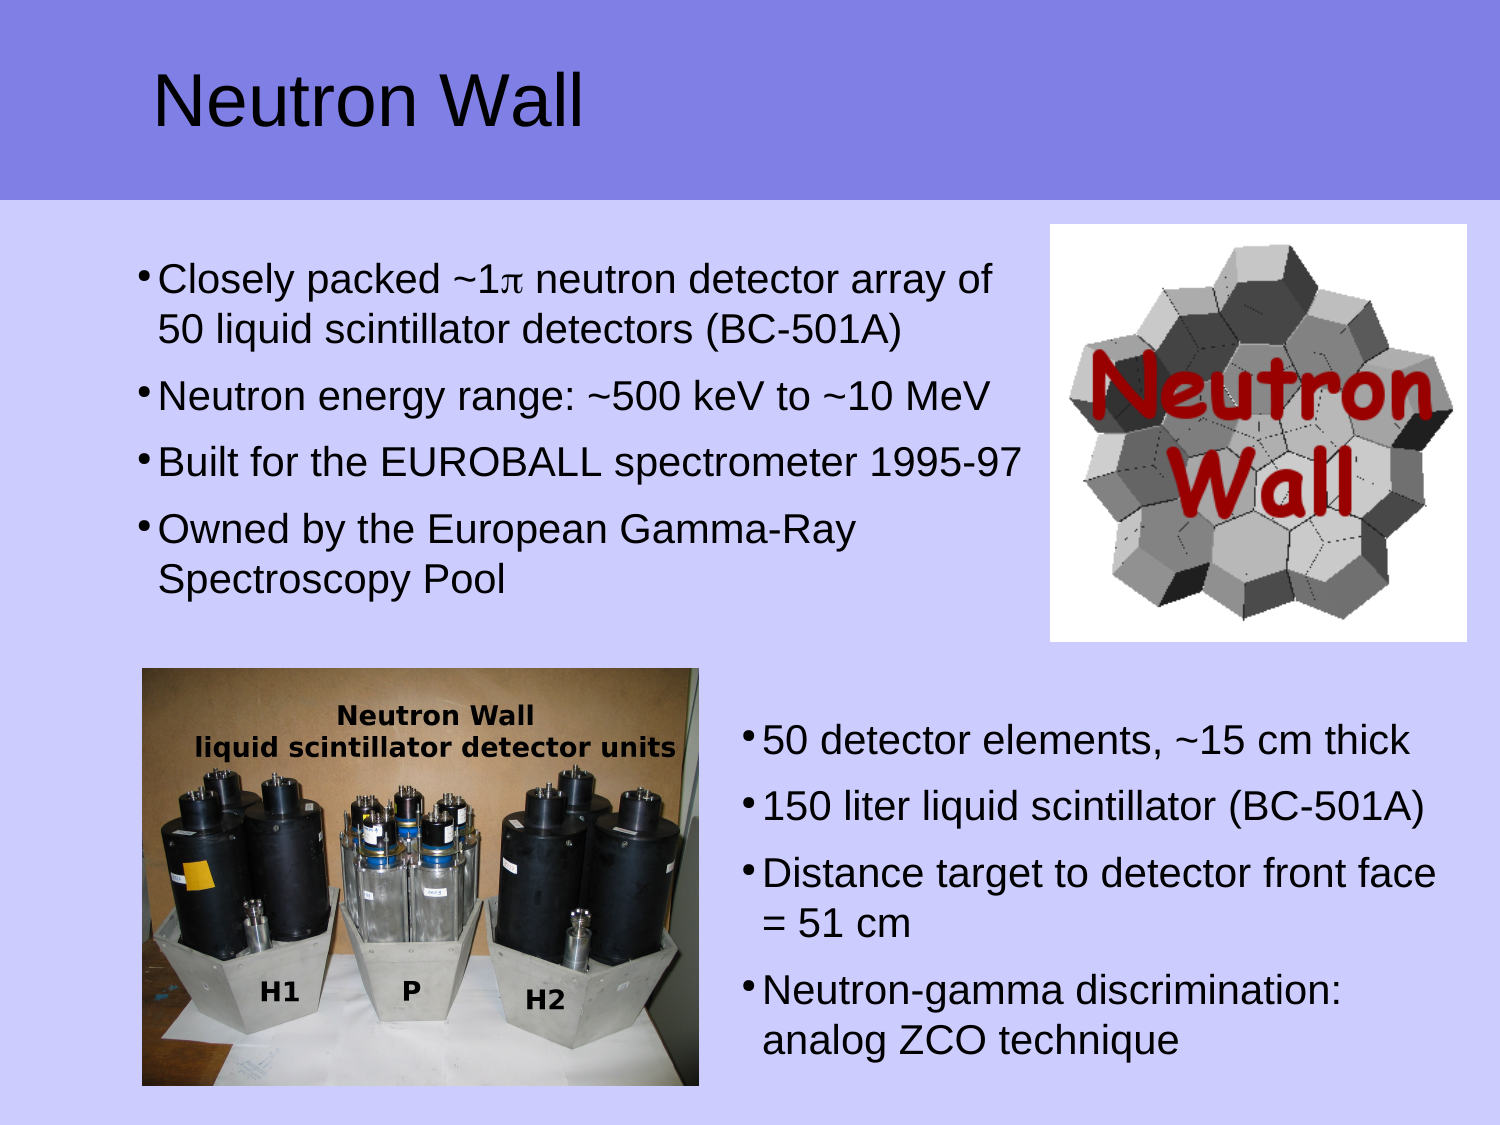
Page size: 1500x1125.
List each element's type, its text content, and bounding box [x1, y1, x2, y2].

title Neutron Wall [137, 24, 1413, 176]
picture [142, 668, 699, 1086]
text_box 50 detector elements, ~15 cm thick 150 liter liquid scintillator (BC-501A) Distance target to detector front face = 51 cm Neutron-gamma discrimination: analog ZCO technique [726, 704, 1463, 1071]
picture [1050, 224, 1467, 642]
text_box Closely packed ~1 neutron detector array of 50 liquid scintillator detectors (BC-501A) Neutron energy range: ~500 keV to ~10 MeV Built for the EUROBALL spectrometer 1995-97 Owned by the European Gamma-Ray Spectroscopy Pool [122, 244, 1050, 610]
